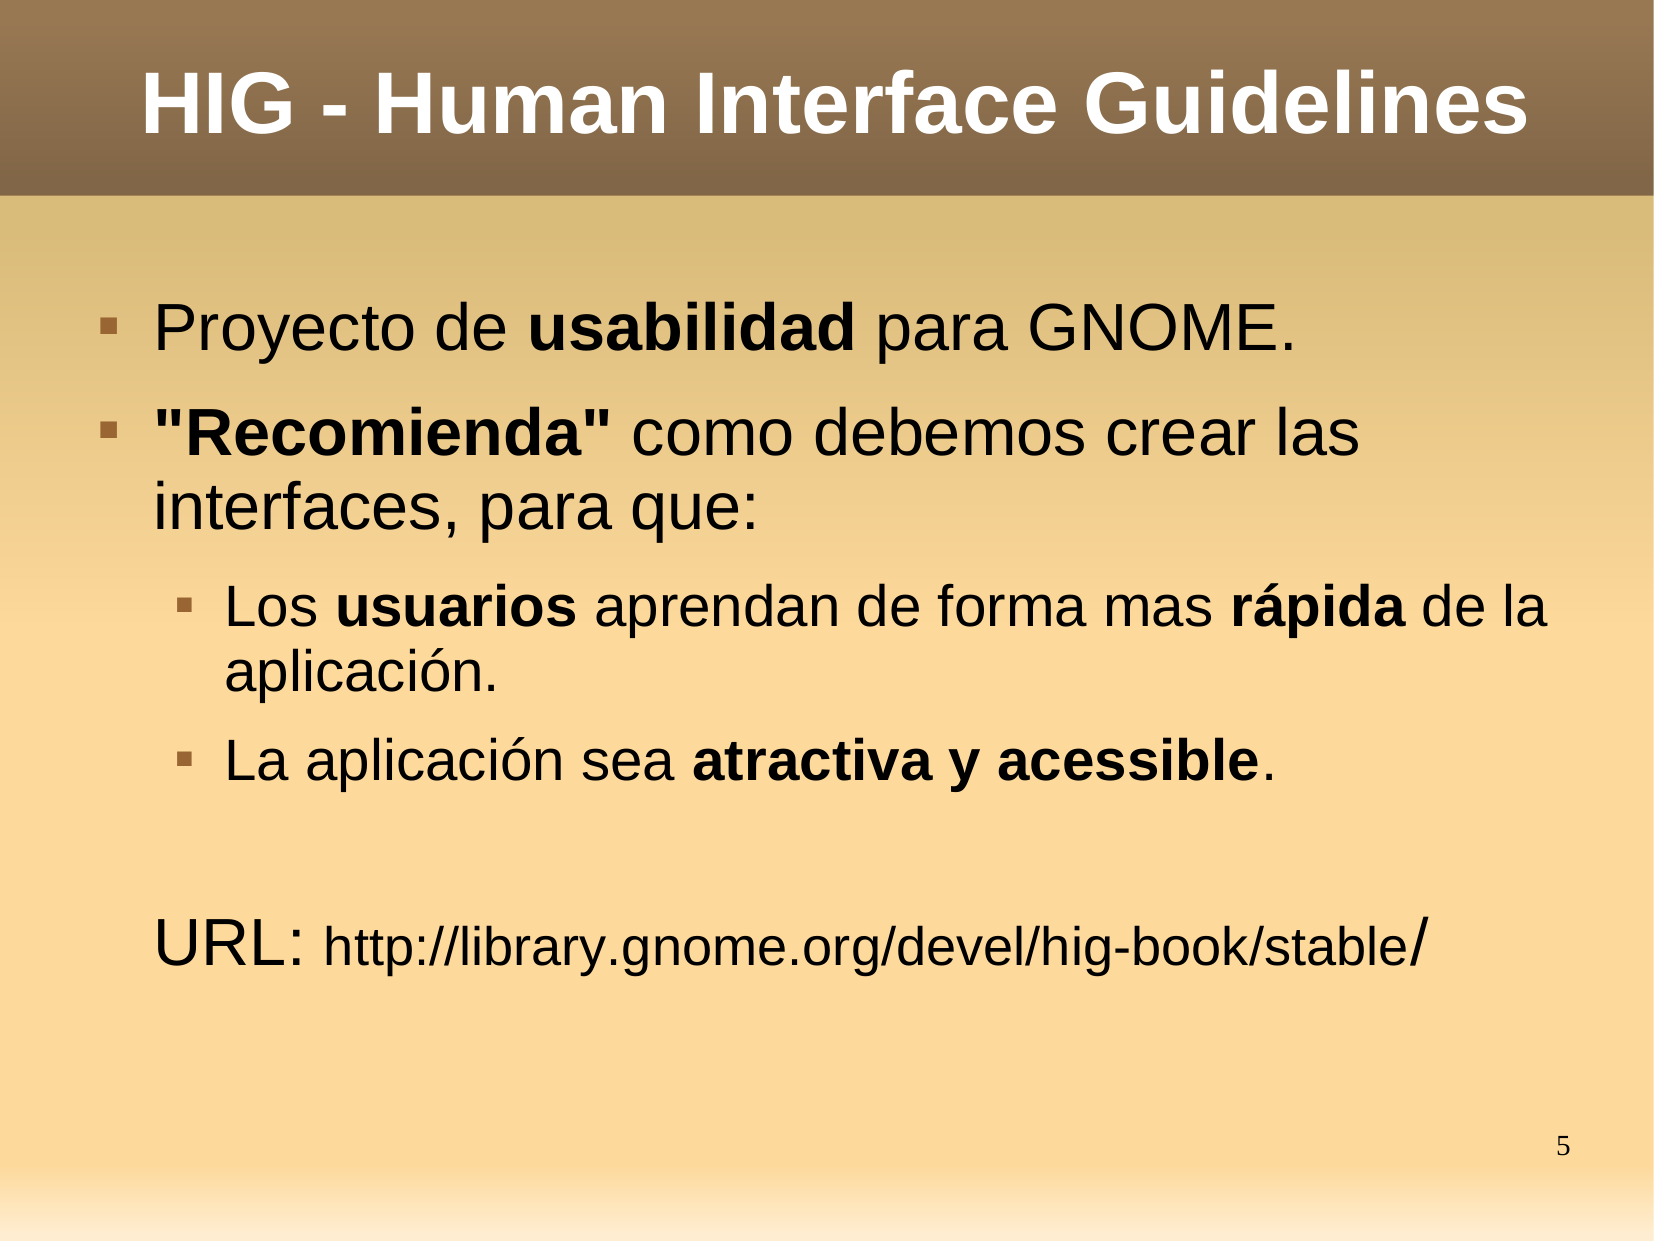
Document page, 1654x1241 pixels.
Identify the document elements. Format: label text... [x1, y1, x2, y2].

picture [0, 0, 1654, 1241]
title HIG - Human Interface Guidelines [76, 7, 1565, 200]
list Proyecto de usabilidad para GNOME. "Recomienda" como debemos crear las interfaces, para que: Los usuarios aprendan de forma mas rápida de la aplicación. La aplicación sea atractiva y acessible. URL: http://library.gnome.org/devel/hig-book/stable/ [82, 290, 1571, 1094]
